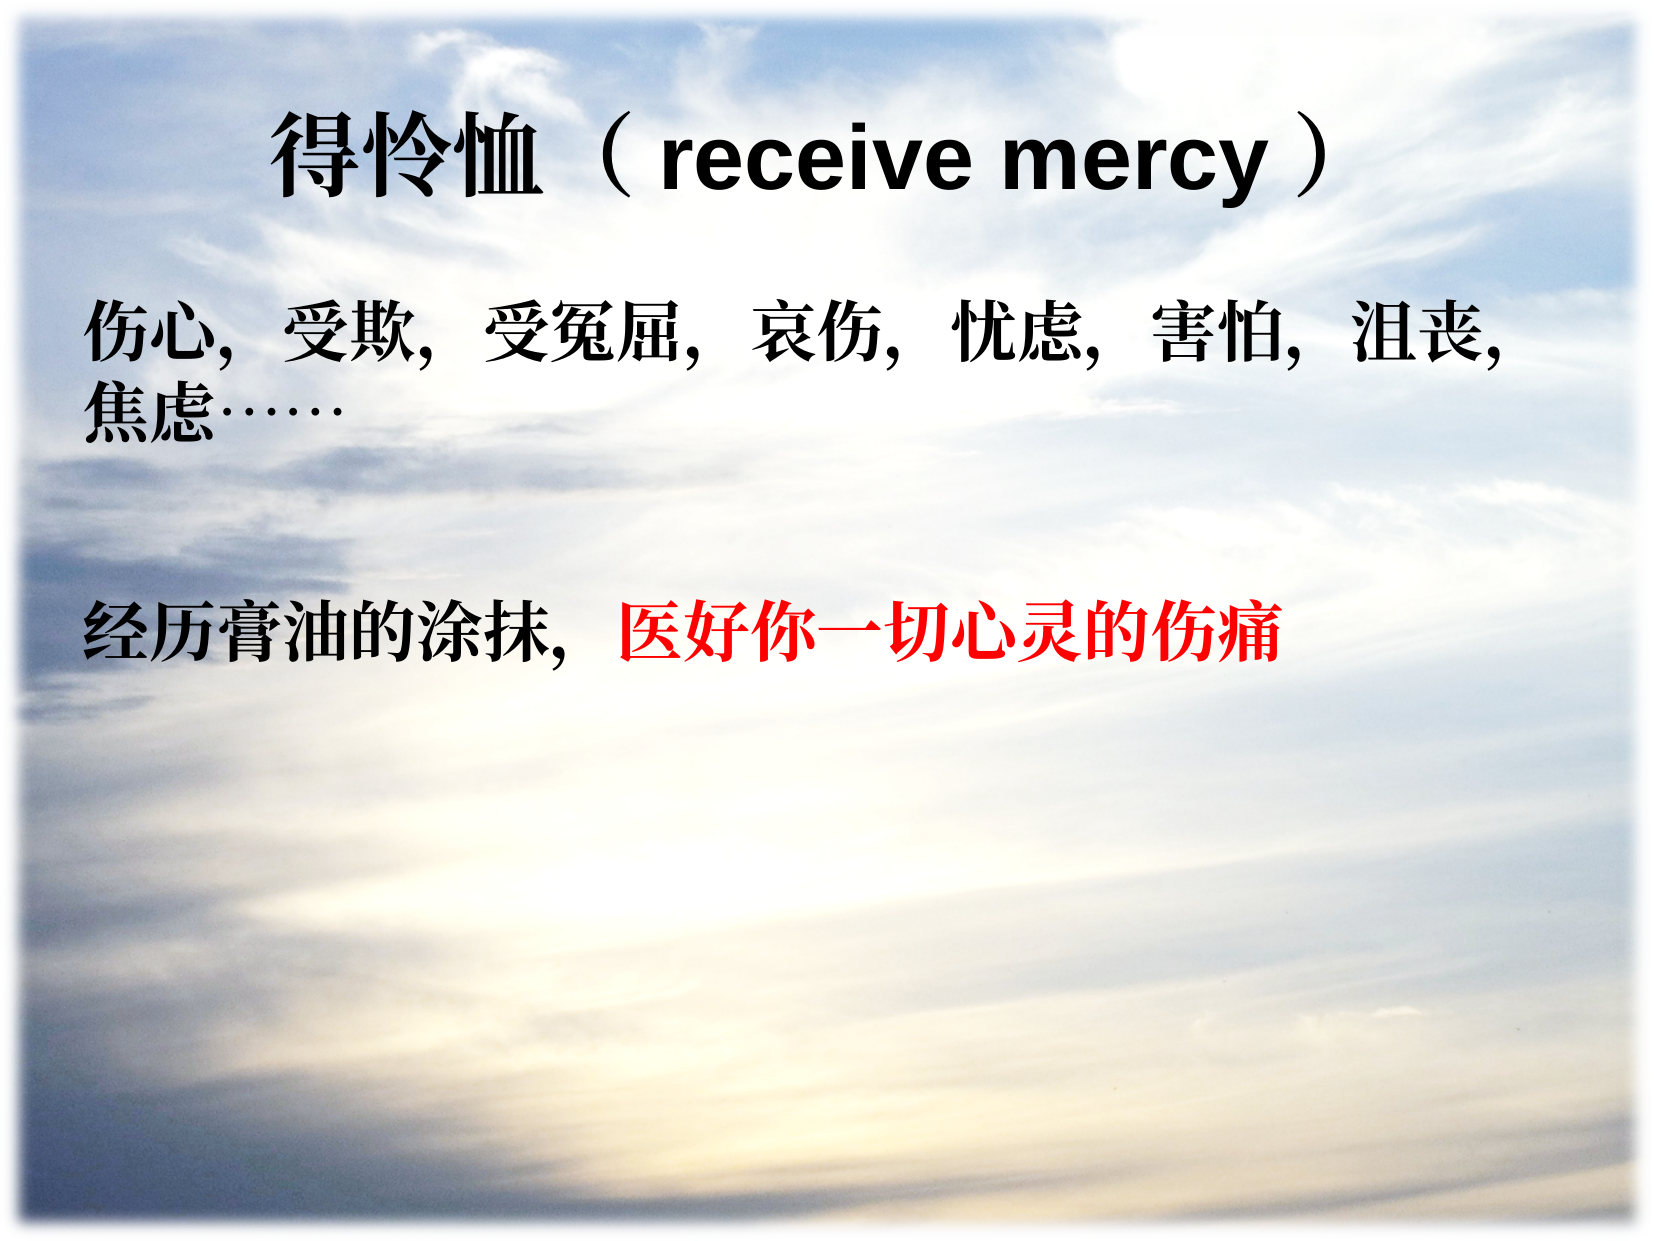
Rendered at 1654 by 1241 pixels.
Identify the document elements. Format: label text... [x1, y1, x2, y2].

title 得怜恤（receive mercy） [82, 49, 1571, 257]
list 伤心，受欺，受冤屈，哀伤，忧虑，害怕，沮丧，焦虑…… 经历膏油的涂抹，医好你一切心灵的伤痛 [82, 290, 1571, 1109]
picture [0, 0, 1654, 1241]
